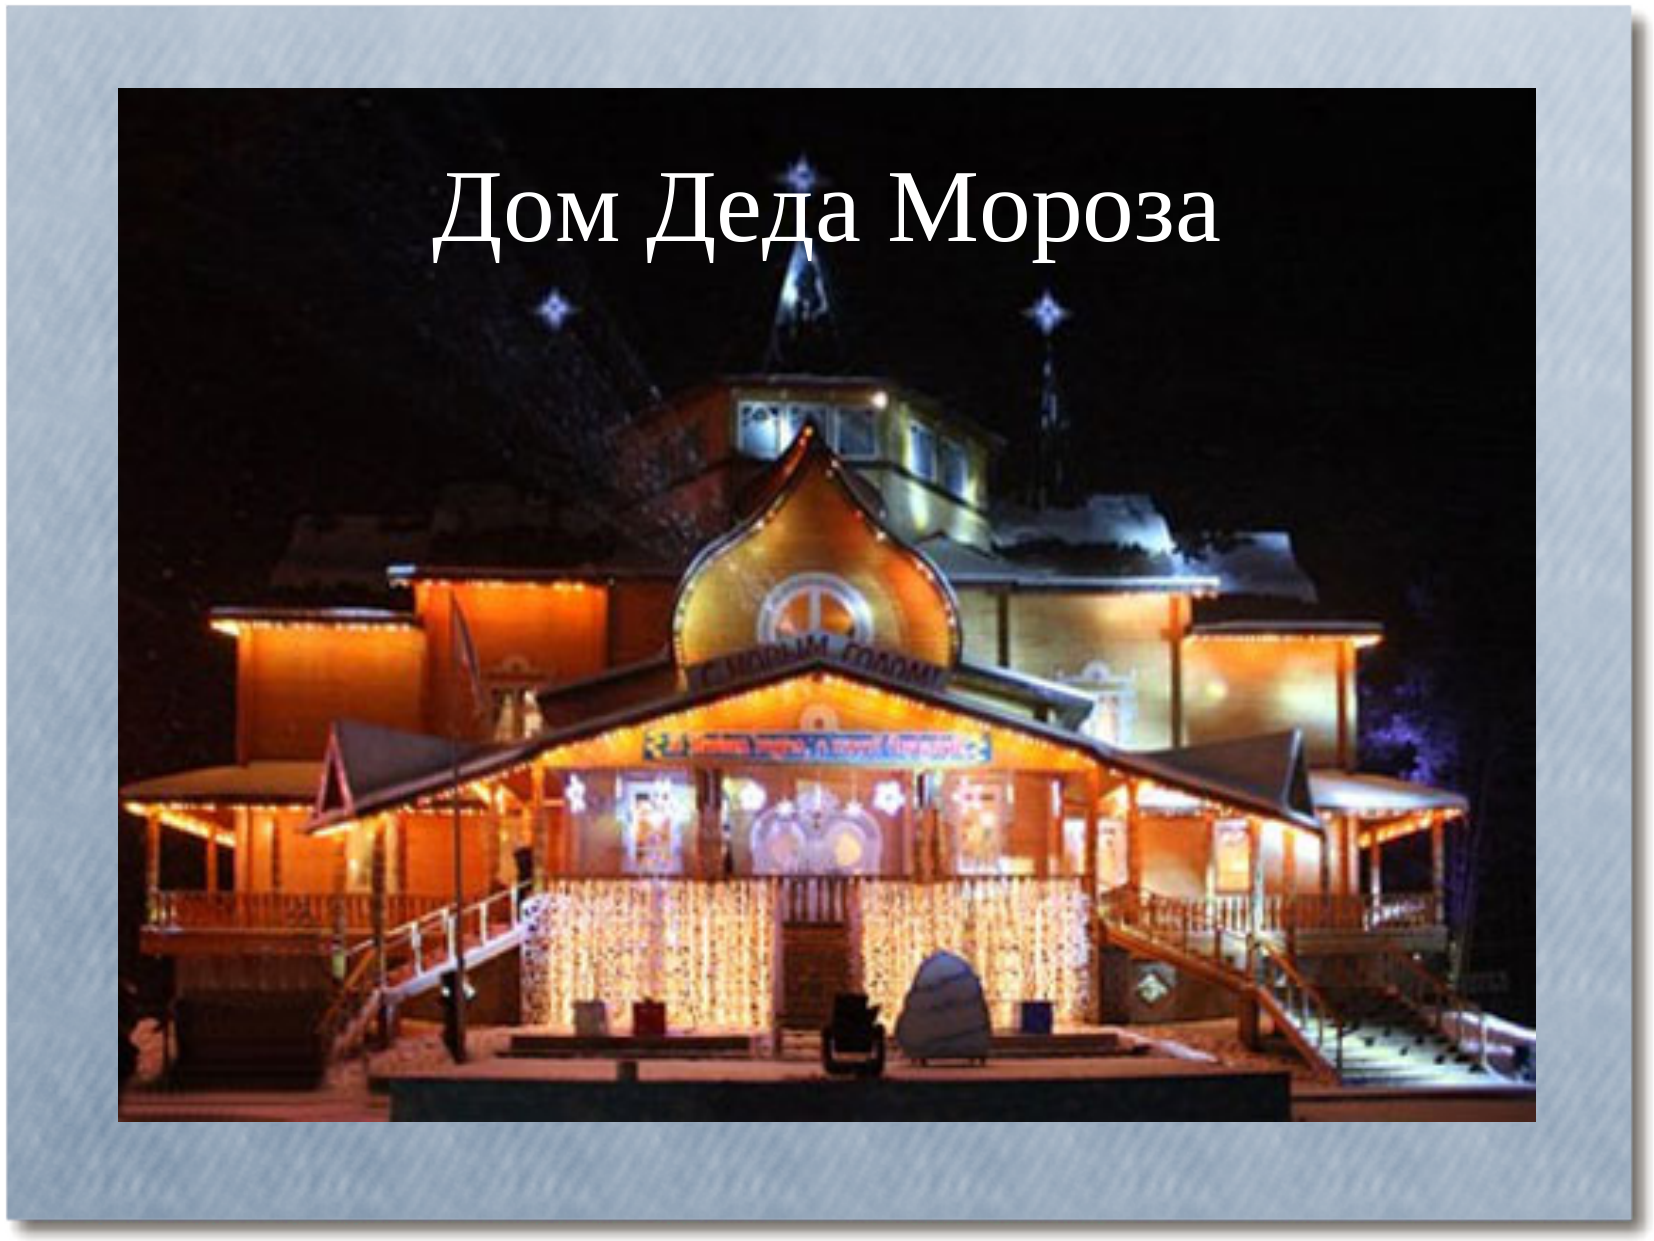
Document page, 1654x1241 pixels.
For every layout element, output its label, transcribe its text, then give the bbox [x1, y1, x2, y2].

picture [0, 0, 1654, 1241]
title Дом Деда Мороза [121, 102, 1534, 310]
